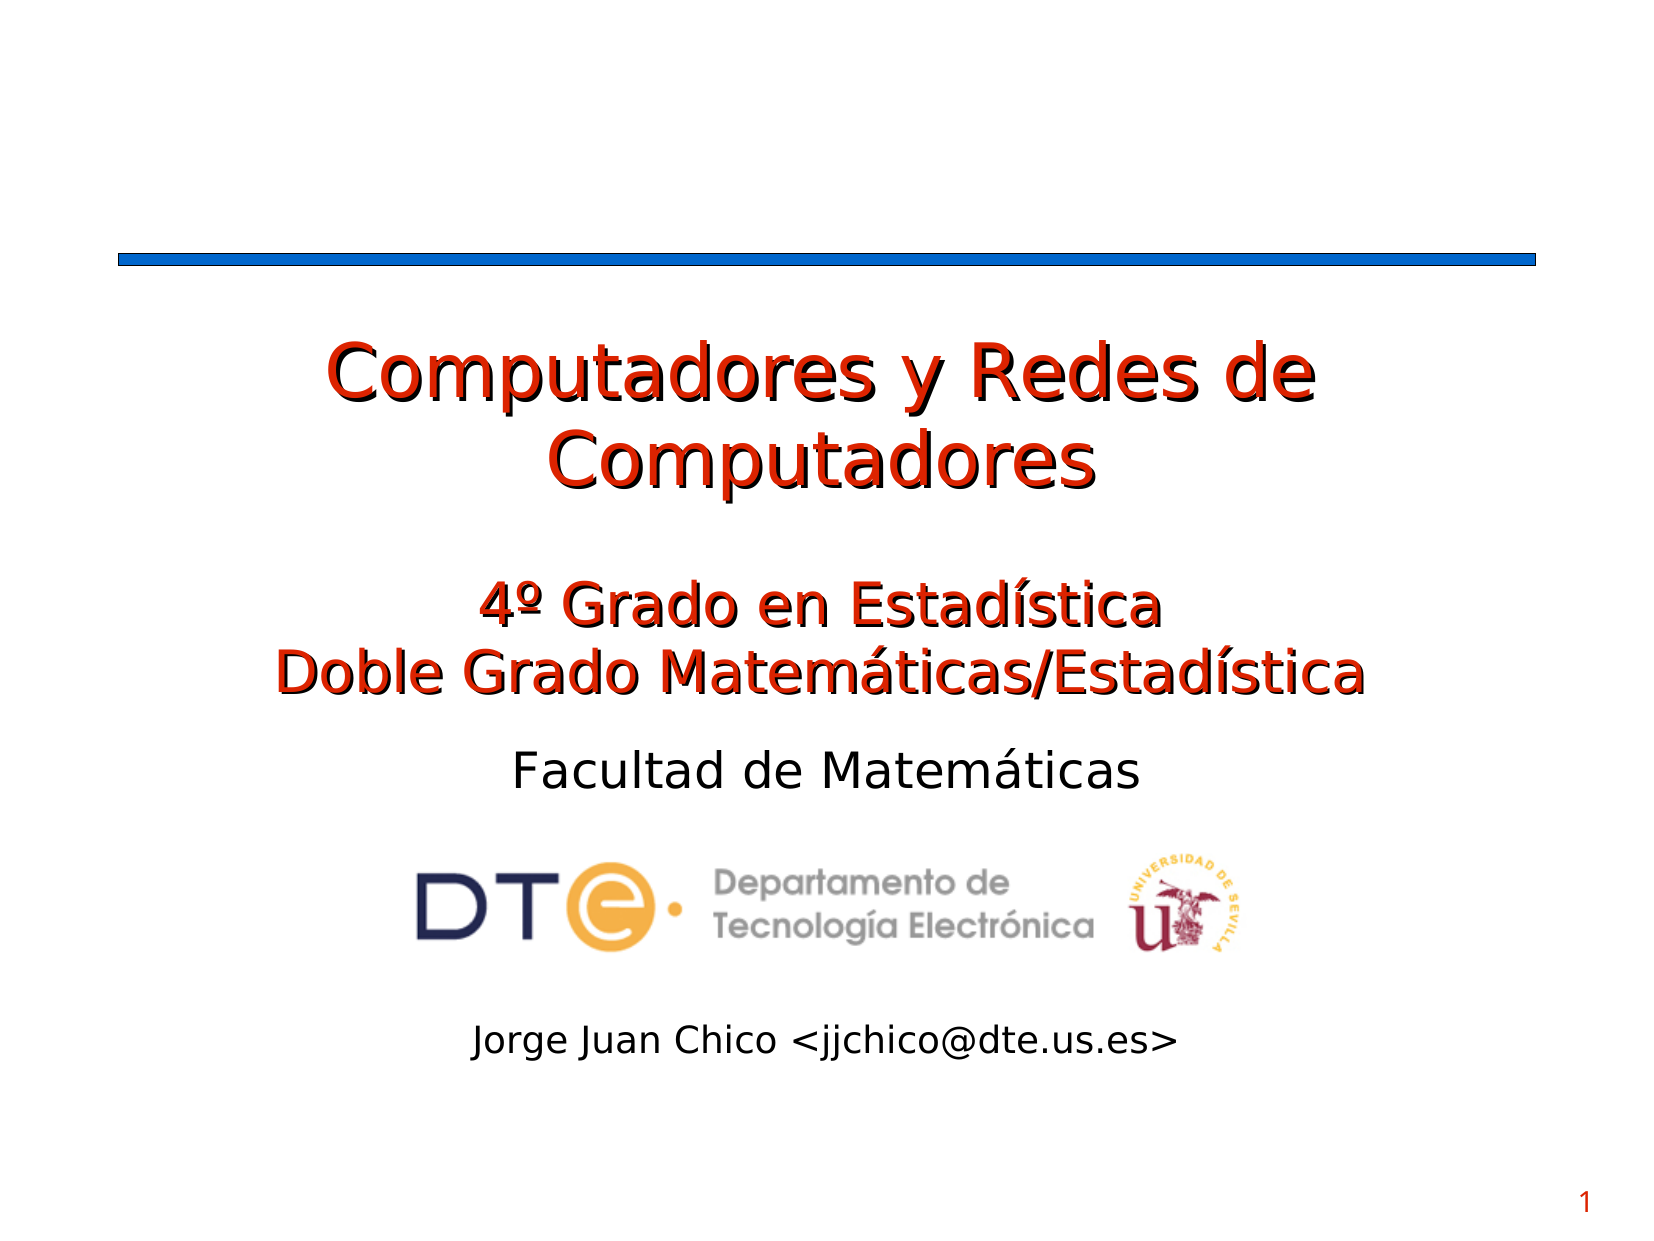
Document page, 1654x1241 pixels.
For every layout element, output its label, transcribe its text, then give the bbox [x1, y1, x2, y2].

title Computadores y Redes de Computadores 4º Grado en Estadística Doble Grado Matemáticas/Estadística [76, 328, 1565, 706]
subtitle Facultad de Matemáticas Jorge Juan Chico <jjchico@dte.us.es> [82, 742, 1571, 1063]
picture [407, 853, 1247, 957]
